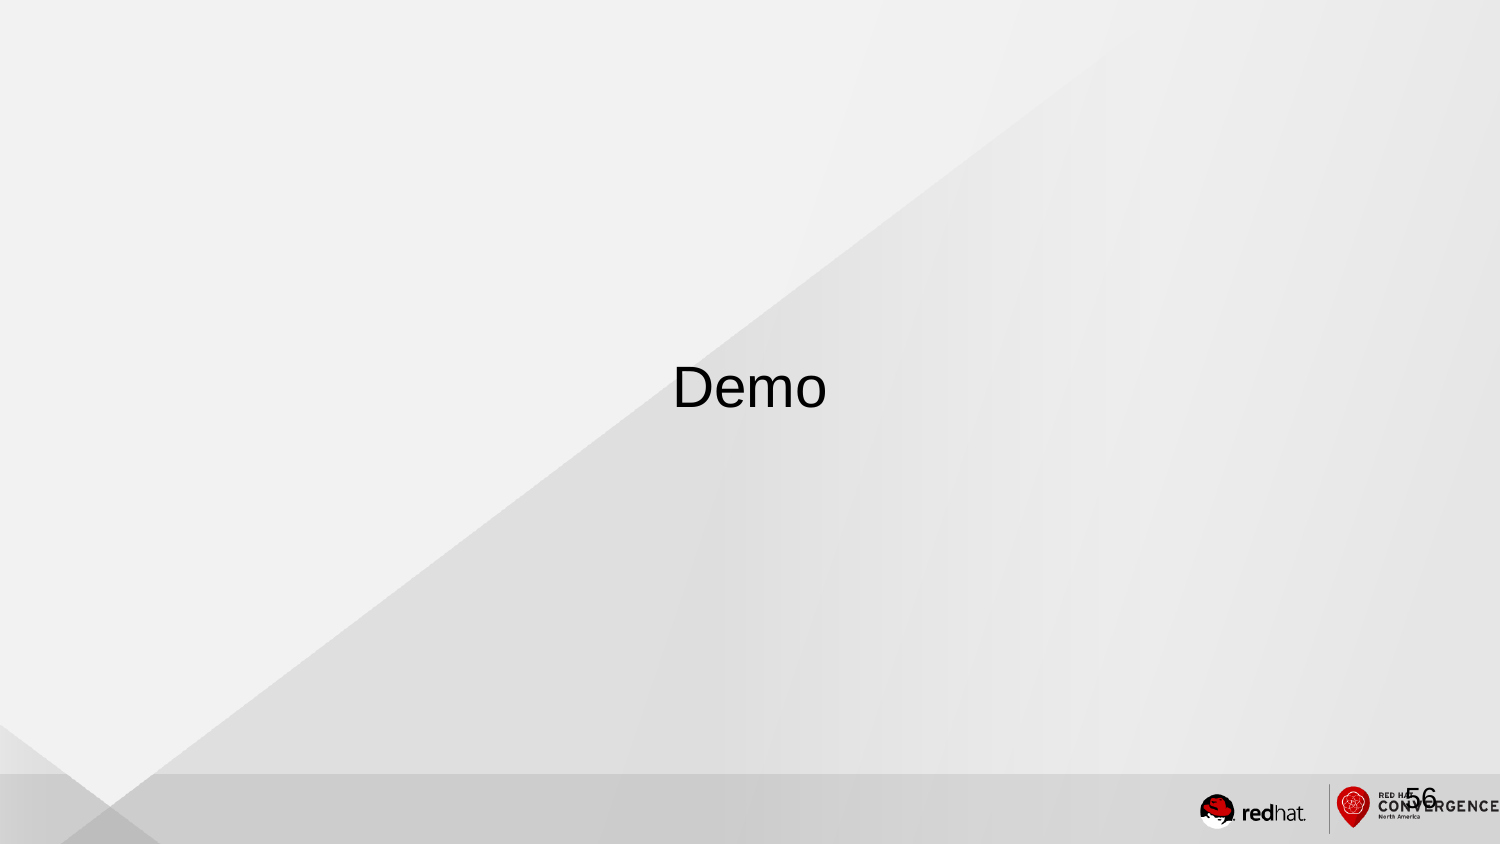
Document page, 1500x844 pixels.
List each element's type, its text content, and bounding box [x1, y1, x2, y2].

title Demo [112, 309, 1388, 465]
picture [0, 0, 1500, 844]
